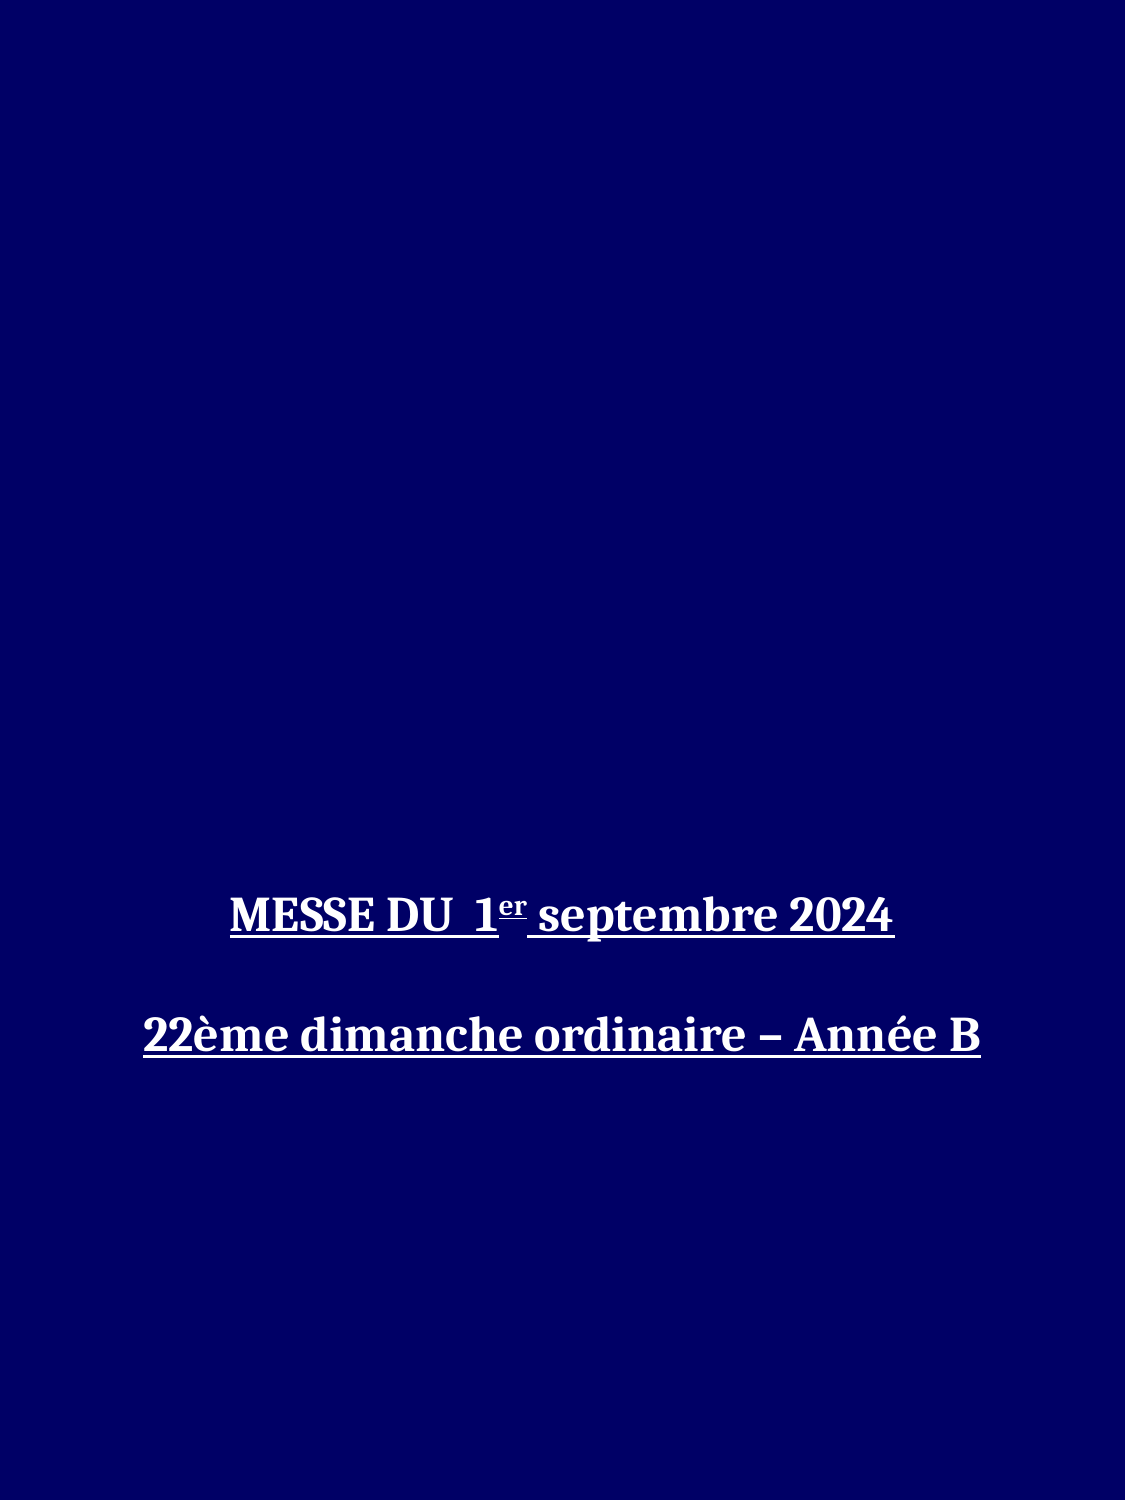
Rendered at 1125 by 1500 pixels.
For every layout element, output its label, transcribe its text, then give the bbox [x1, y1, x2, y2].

text_box MESSE DU 1er septembre 2024 22ème dimanche ordinaire – Année B [113, 874, 1012, 1069]
